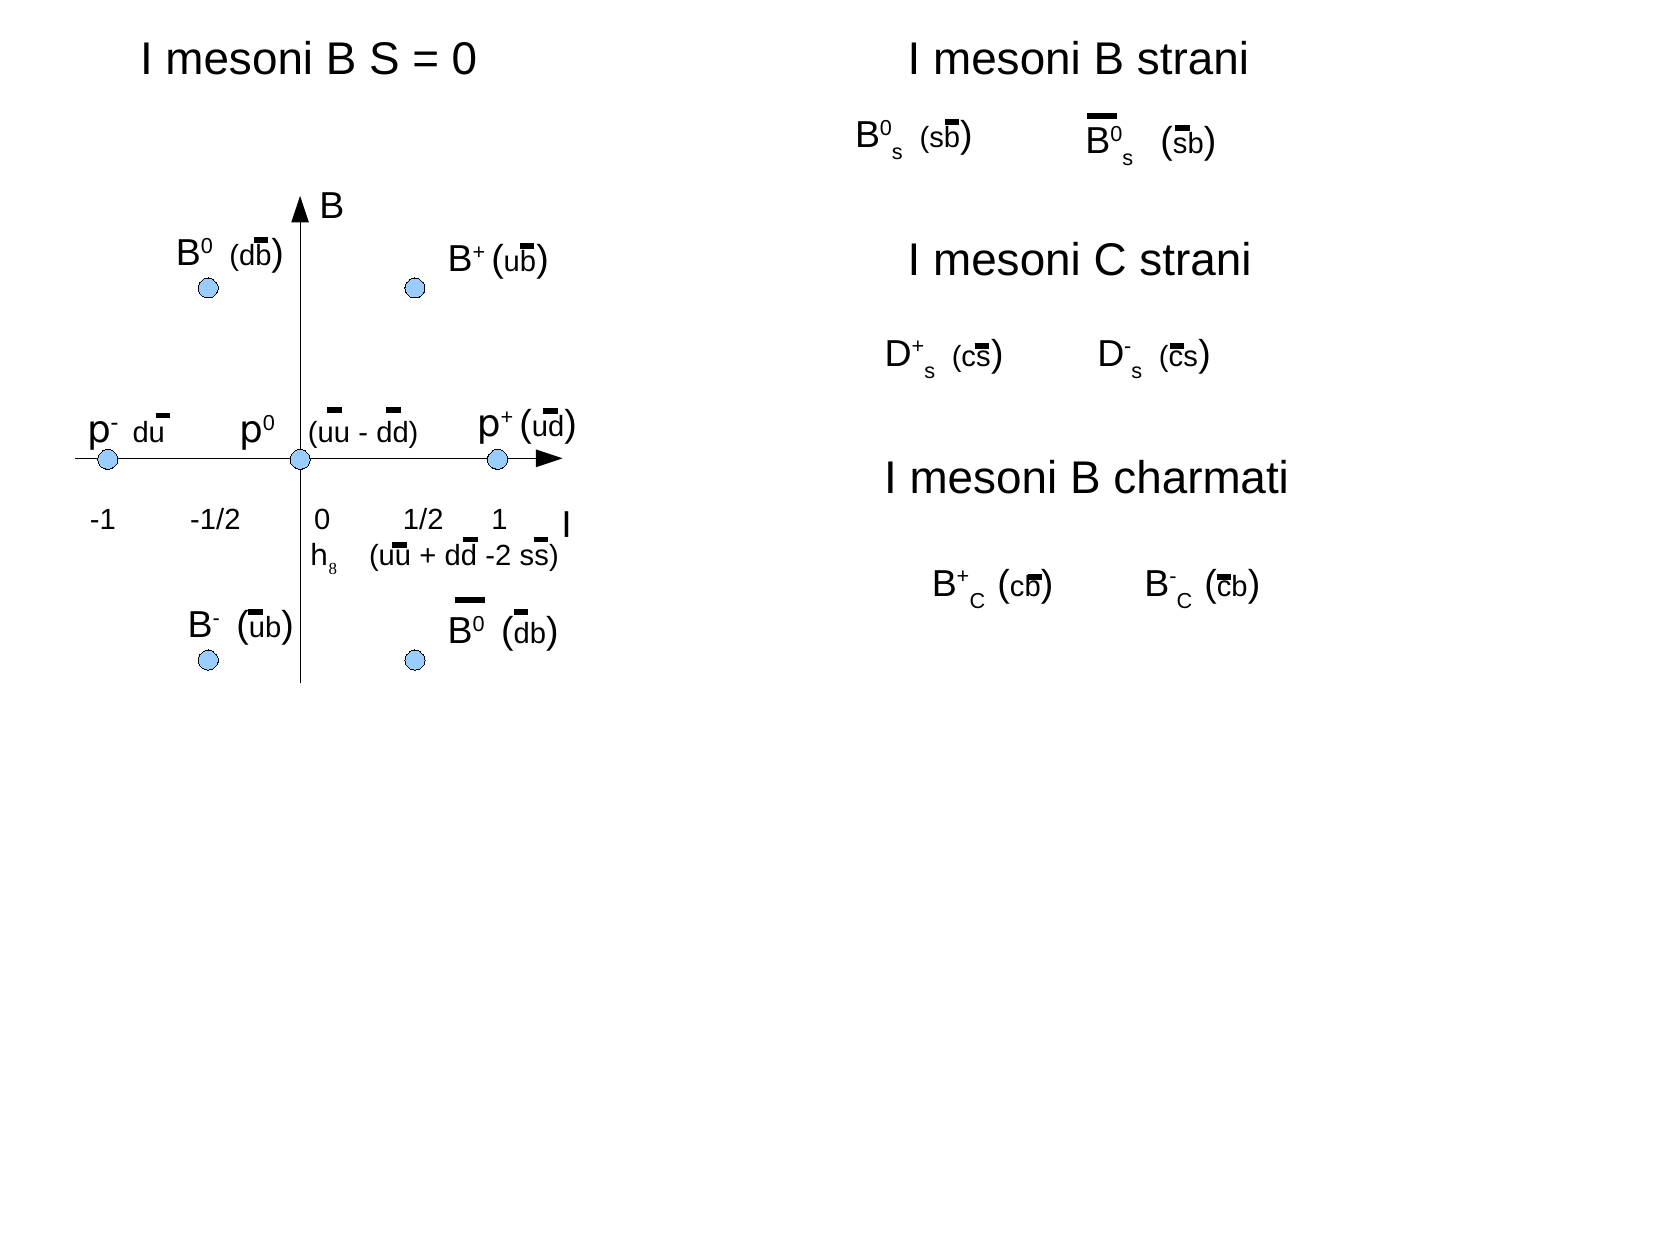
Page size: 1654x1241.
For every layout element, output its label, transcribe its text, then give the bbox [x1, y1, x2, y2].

text_box D+s (cs) [869, 324, 1082, 391]
text_box B-C (cb) [1129, 554, 1343, 621]
text_box I mesoni B S = 0 [112, 25, 880, 92]
text_box B0s (sb) [840, 106, 1054, 172]
text_box p- du [72, 401, 254, 462]
text_box [97, 449, 118, 470]
text_box [198, 654, 219, 671]
text_box B0s (sb) [1070, 112, 1284, 178]
text_box B0 (db) [432, 602, 646, 659]
text_box B [304, 176, 418, 234]
text_box B0 (db) [161, 224, 374, 281]
text_box 0 [299, 495, 375, 531]
text_box -1/2 [175, 495, 257, 544]
text_box 1/2 [388, 495, 464, 531]
text_box h8 (uu + dd -2 ss) [295, 531, 614, 588]
text_box I mesoni B charmati [856, 445, 1654, 512]
text_box B+C (cb) [917, 554, 1129, 621]
text_box p+ (ud) [462, 395, 676, 456]
text_box [487, 449, 508, 470]
text_box [404, 277, 425, 298]
text_box [198, 281, 219, 298]
text_box I mesoni C strani [880, 226, 1654, 293]
text_box [404, 649, 426, 671]
text_box B+ (ub) [432, 230, 646, 287]
text_box I [552, 495, 660, 553]
text_box -1 [75, 495, 151, 544]
text_box 1 [476, 495, 552, 531]
text_box I mesoni B strani [880, 25, 1654, 92]
text_box [290, 449, 311, 470]
text_box D-s (cs) [1082, 324, 1296, 391]
text_box B- (ub) [172, 596, 386, 654]
text_box p0 (uu - dd) [254, 401, 471, 462]
